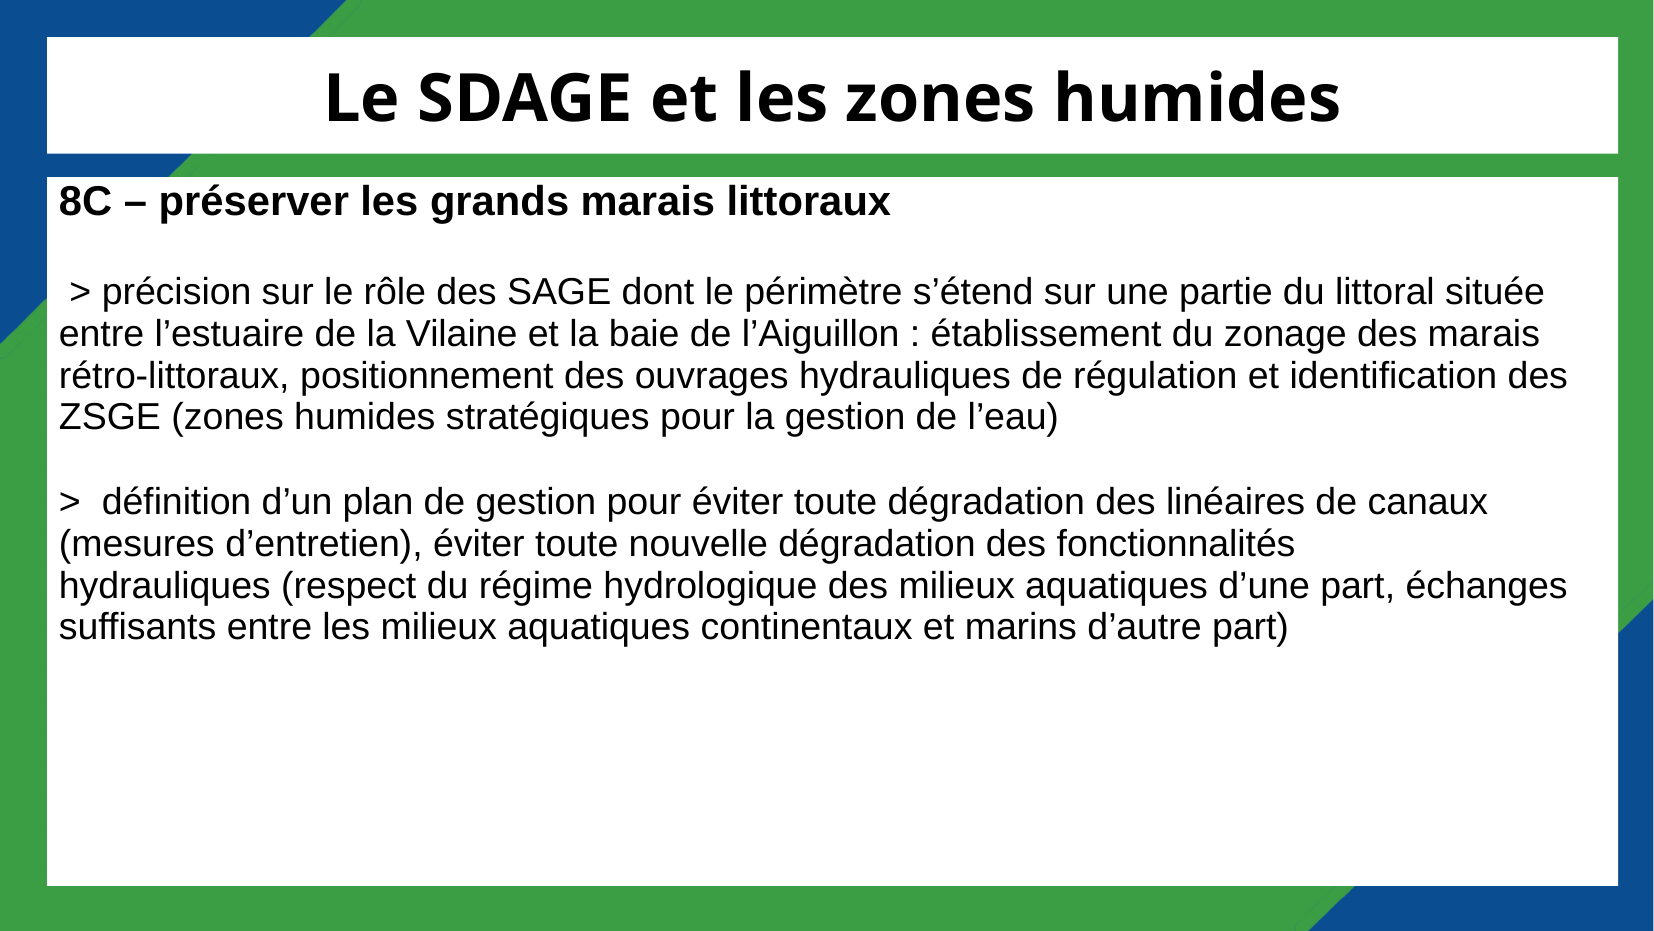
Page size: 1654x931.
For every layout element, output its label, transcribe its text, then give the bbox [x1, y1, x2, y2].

title 8C – préserver les grands marais littoraux > précision sur le rôle des SAGE dont le périmètre s’étend sur une partie du littoral située entre l’estuaire de la Vilaine et la baie de l’Aiguillon : établissement du zonage des marais rétro-littoraux, positionnement des ouvrages hydrauliques de régulation et identification des ZSGE (zones humides stratégiques pour la gestion de l’eau) > définition d’un plan de gestion pour éviter toute dégradation des linéaires de canaux (mesures d’entretien), éviter toute nouvelle dégradation des fonctionnalités hydrauliques (respect du régime hydrologique des milieux aquatiques d’une part, échanges suffisants entre les milieux aquatiques continentaux et marins d’autre part) [47, 177, 1619, 886]
picture [0, 0, 1654, 931]
title Le SDAGE et les zones humides [47, 37, 1619, 154]
